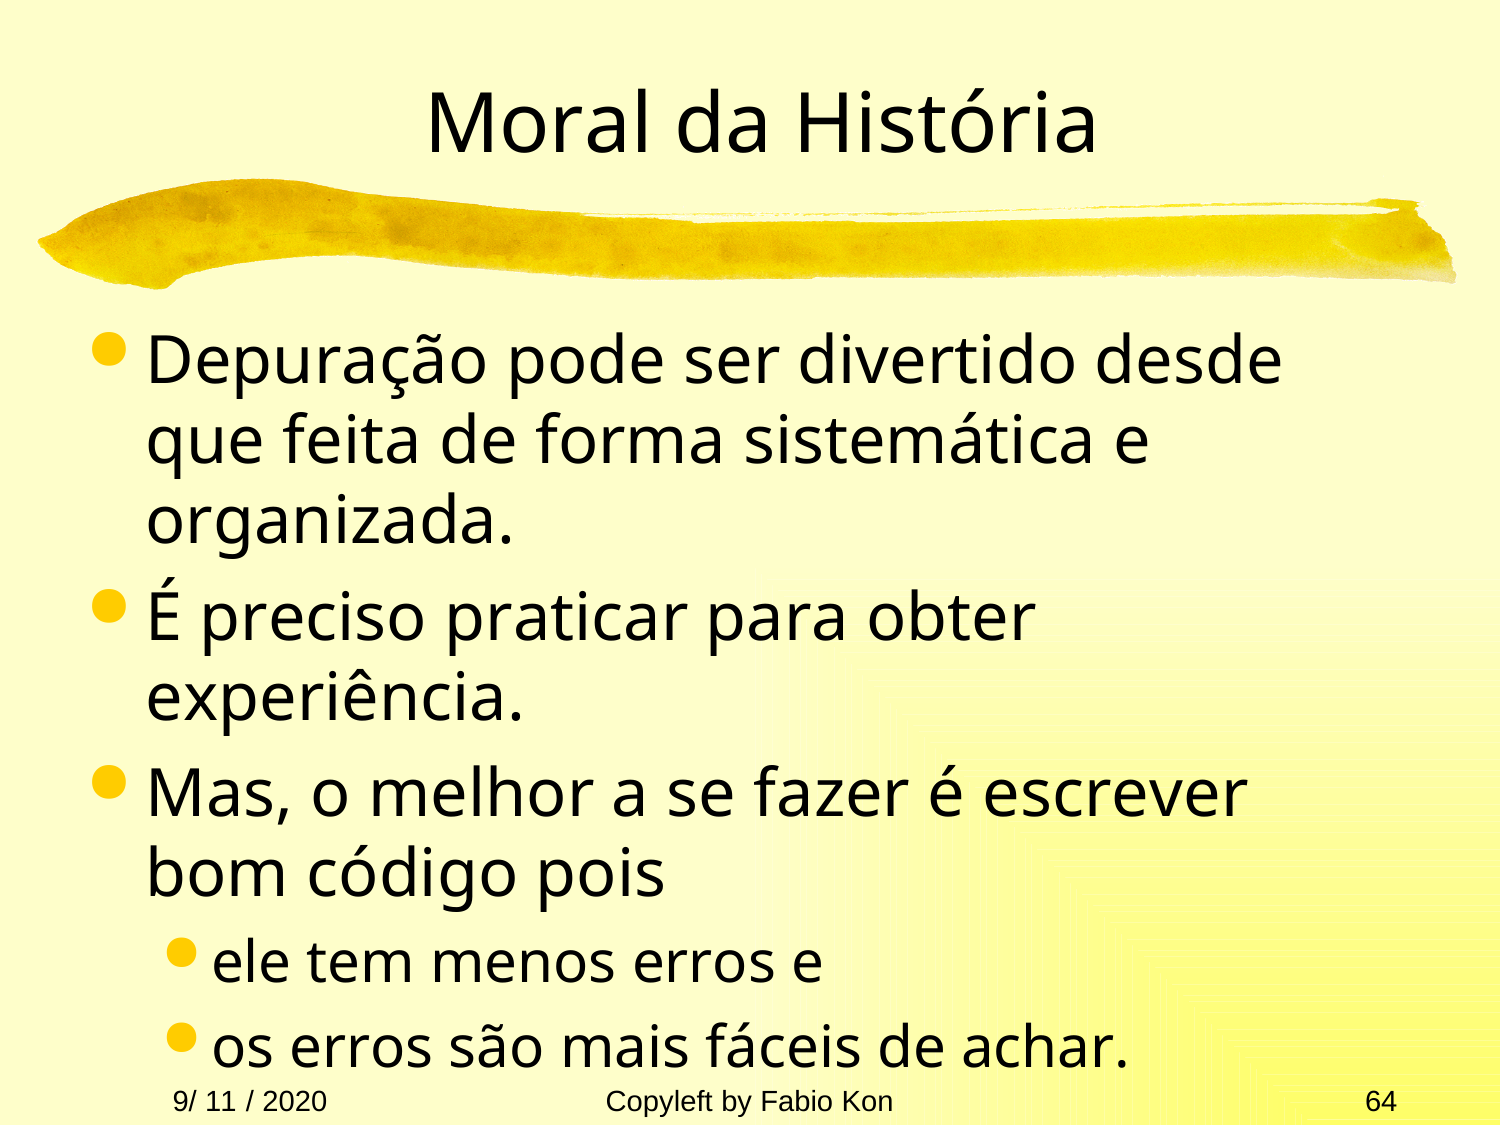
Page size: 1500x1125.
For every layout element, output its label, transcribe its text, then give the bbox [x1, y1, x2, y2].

title Moral da História [125, 12, 1401, 178]
list Depuração pode ser divertido desde que feita de forma sistemática e organizada. É preciso praticar para obter experiência. Mas, o melhor a se fazer é escrever bom código pois ele tem menos erros e os erros são mais fáceis de achar. [74, 309, 1417, 994]
picture [24, 174, 1463, 297]
